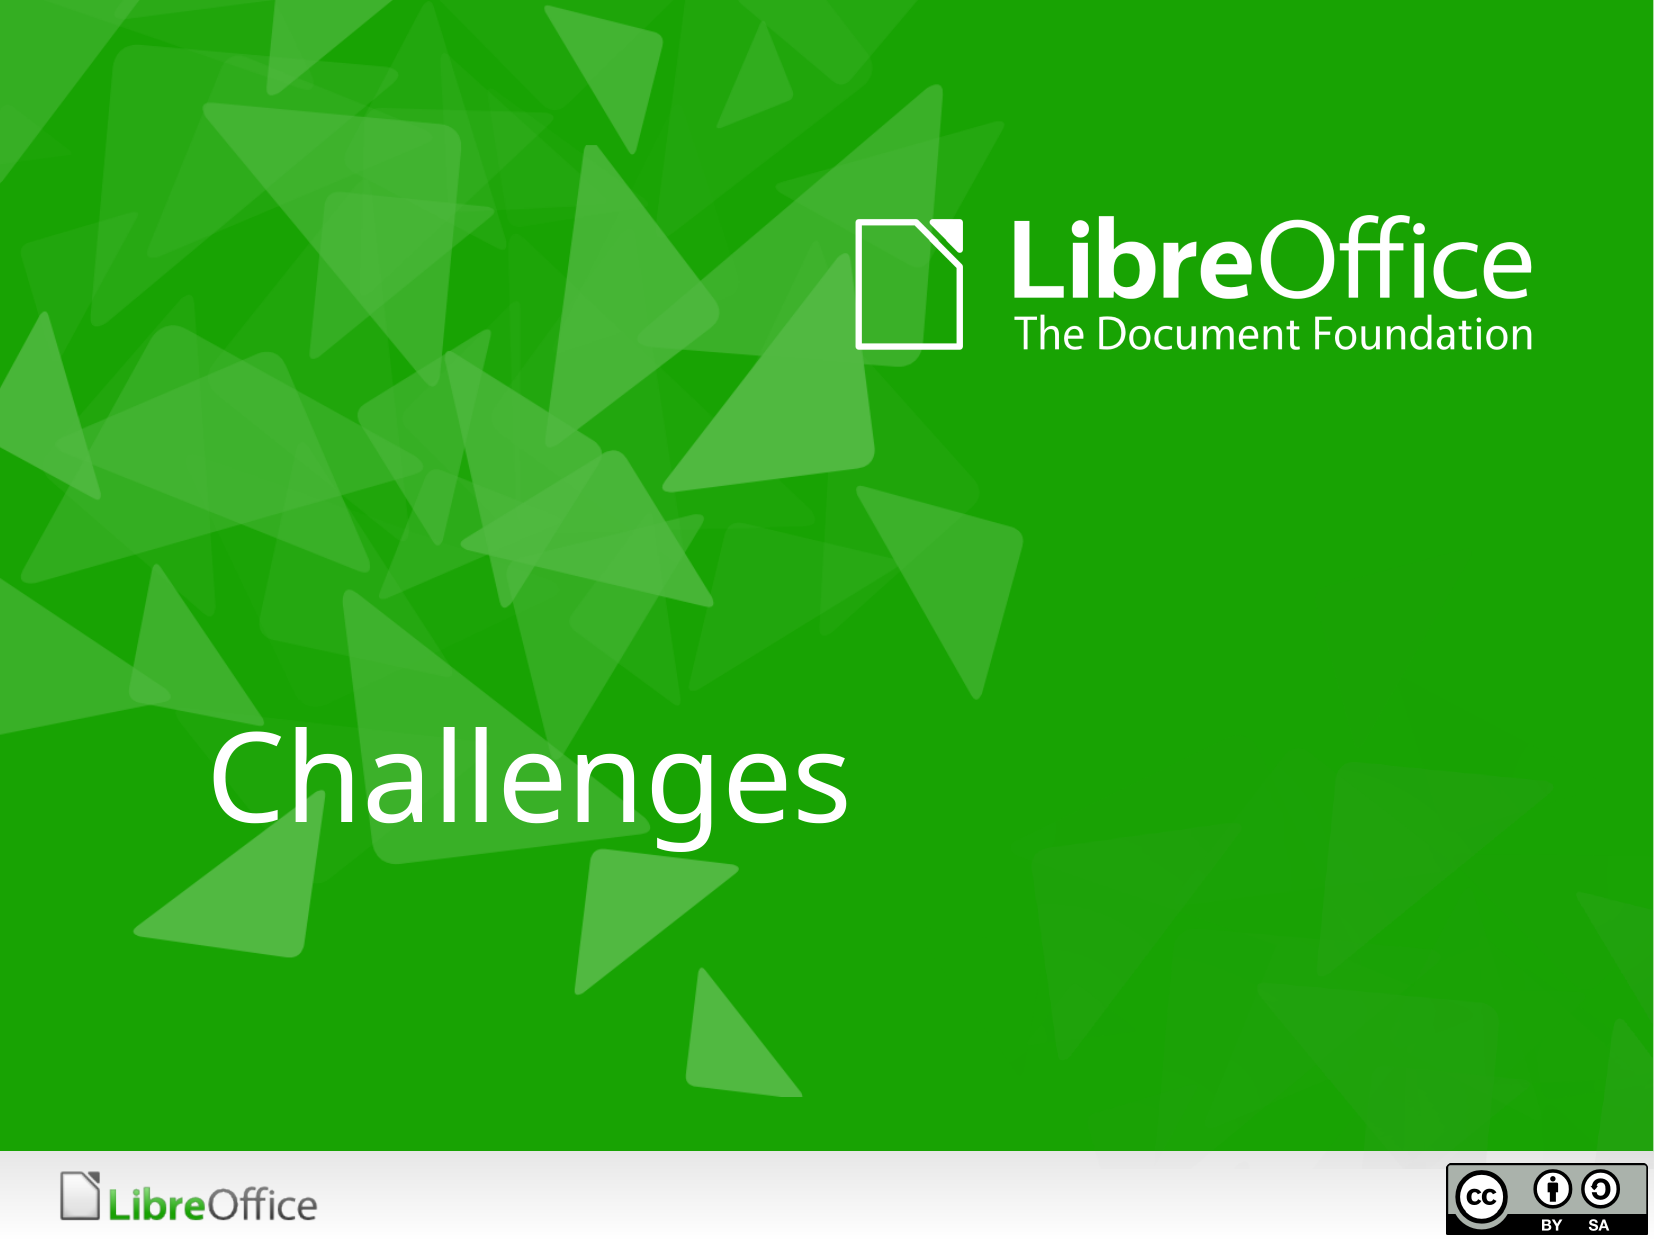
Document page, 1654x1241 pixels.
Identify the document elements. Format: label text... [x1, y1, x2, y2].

title Challenges [206, 685, 1477, 863]
picture [0, 0, 1654, 1235]
picture [41, 1152, 337, 1240]
